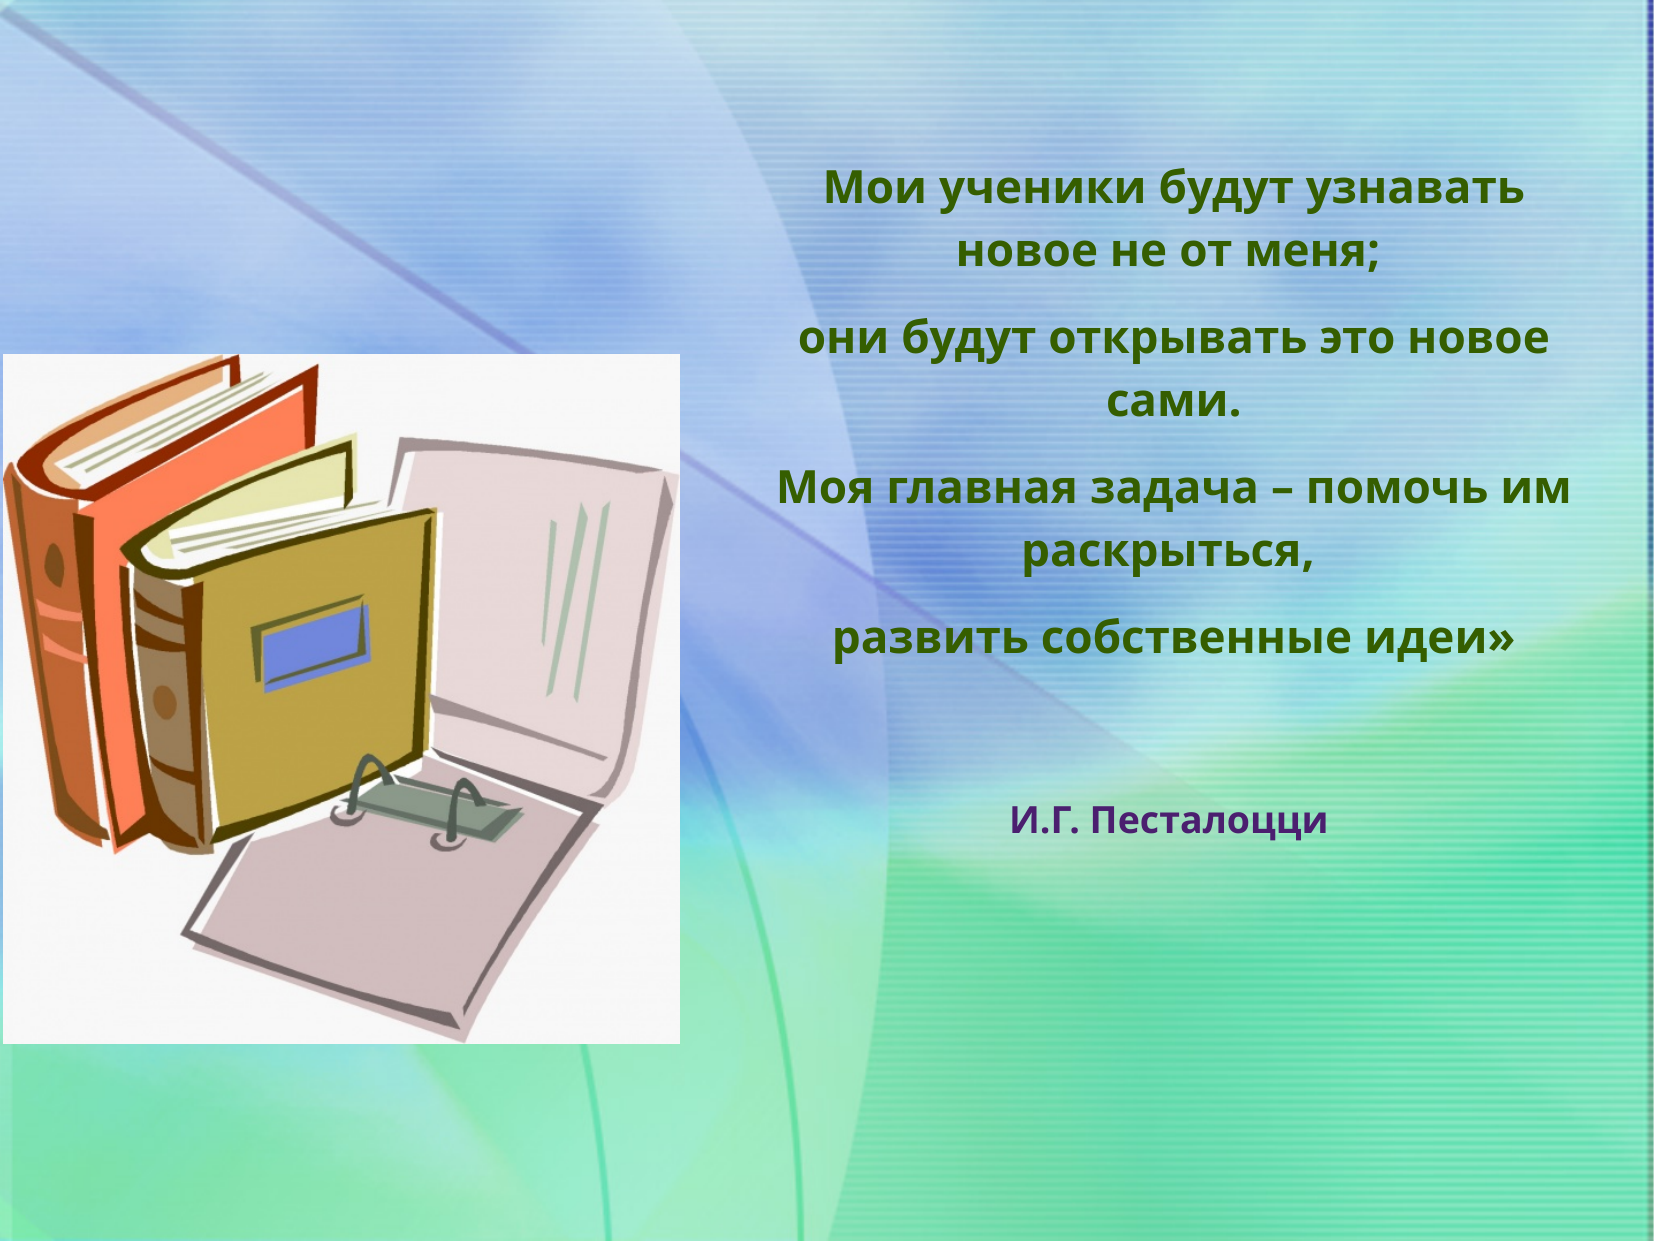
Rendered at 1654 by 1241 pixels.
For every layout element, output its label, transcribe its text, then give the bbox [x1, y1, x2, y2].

text_box Мои ученики будут узнавать новое не от меня; они будут открывать это новое сами. Моя главная задача – помочь им раскрыться, развить собственные идеи» И.Г. Песталоцци [753, 147, 1595, 866]
picture [0, 0, 1654, 1241]
